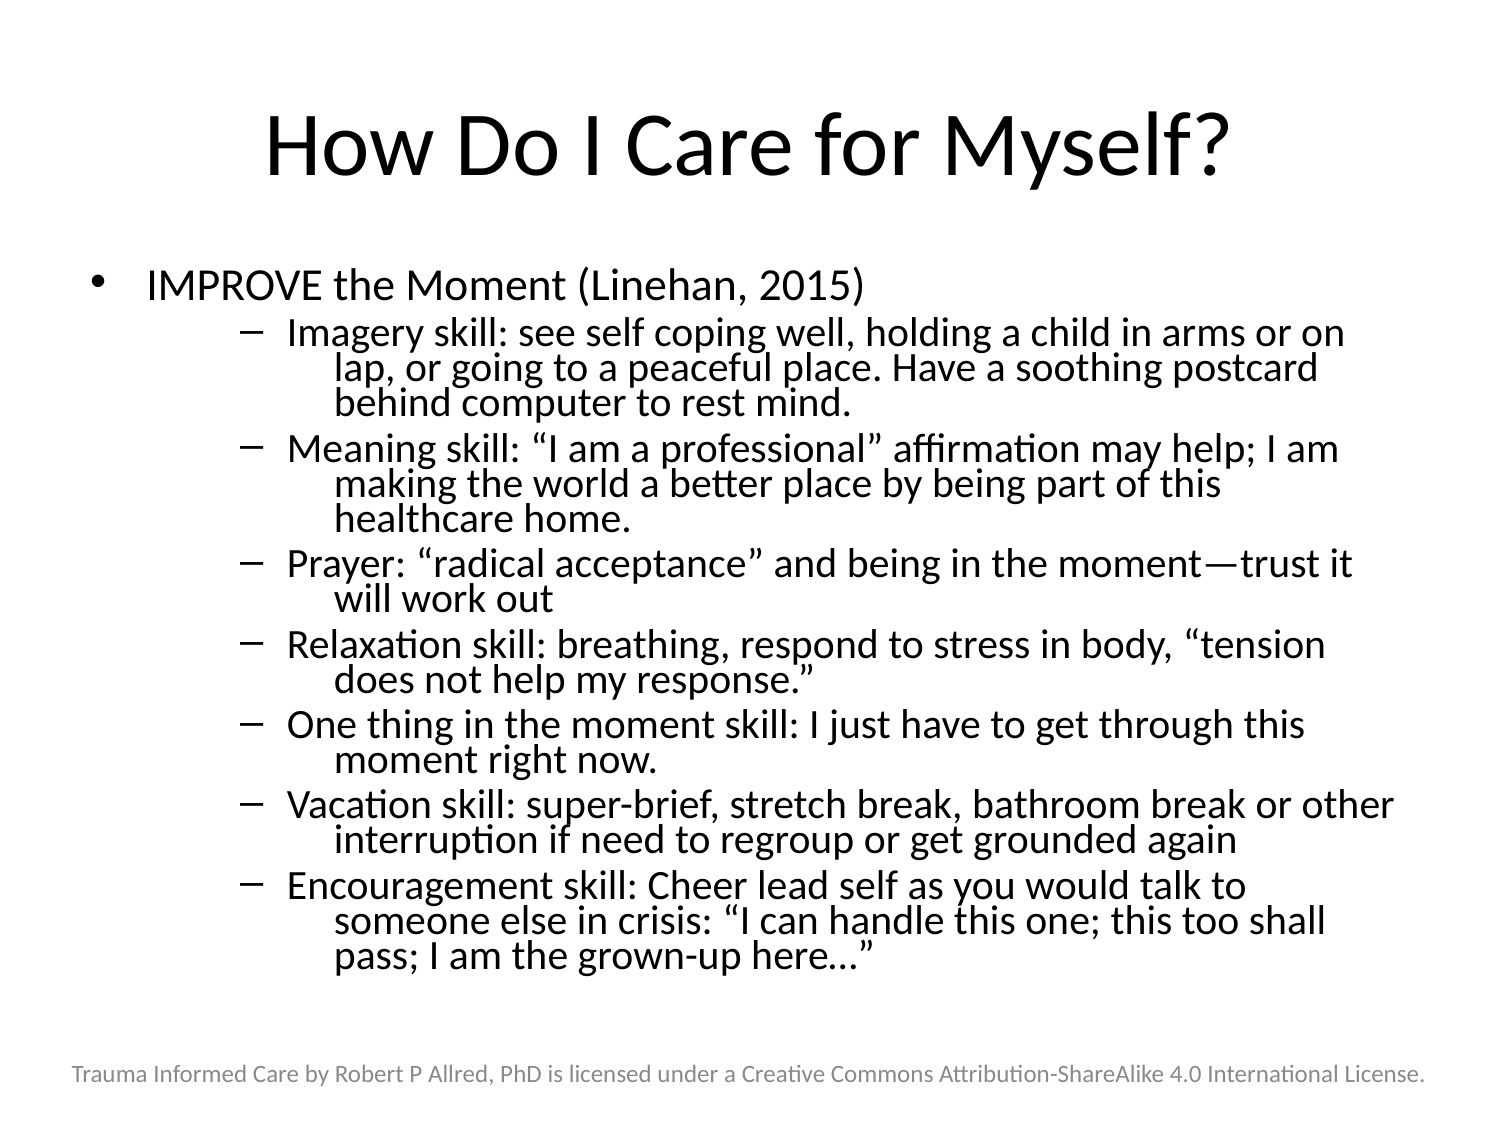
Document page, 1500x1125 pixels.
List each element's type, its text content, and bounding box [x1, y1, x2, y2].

text_box Trauma Informed Care by Robert P Allred, PhD is licensed under a Creative Commons Attribution-ShareAlike 4.0 International License. [50, 1042, 1451, 1103]
list IMPROVE the Moment (Linehan, 2015) Imagery skill: see self coping well, holding a child in arms or on lap, or going to a peaceful place. Have a soothing postcard behind computer to rest mind. Meaning skill: “I am a professional” affirmation may help; I am making the world a better place by being part of this healthcare home. Prayer: “radical acceptance” and being in the moment—trust it will work out Relaxation skill: breathing, respond to stress in body, “tension does not help my response.” One thing in the moment skill: I just have to get through this moment right now. Vacation skill: super-brief, stretch break, bathroom break or other interruption if need to regroup or get grounded again Encouragement skill: Cheer lead self as you would talk to someone else in crisis: “I can handle this one; this too shall pass; I am the grown-up here…” [75, 262, 1426, 1005]
title How Do I Care for Myself? [75, 45, 1426, 233]
